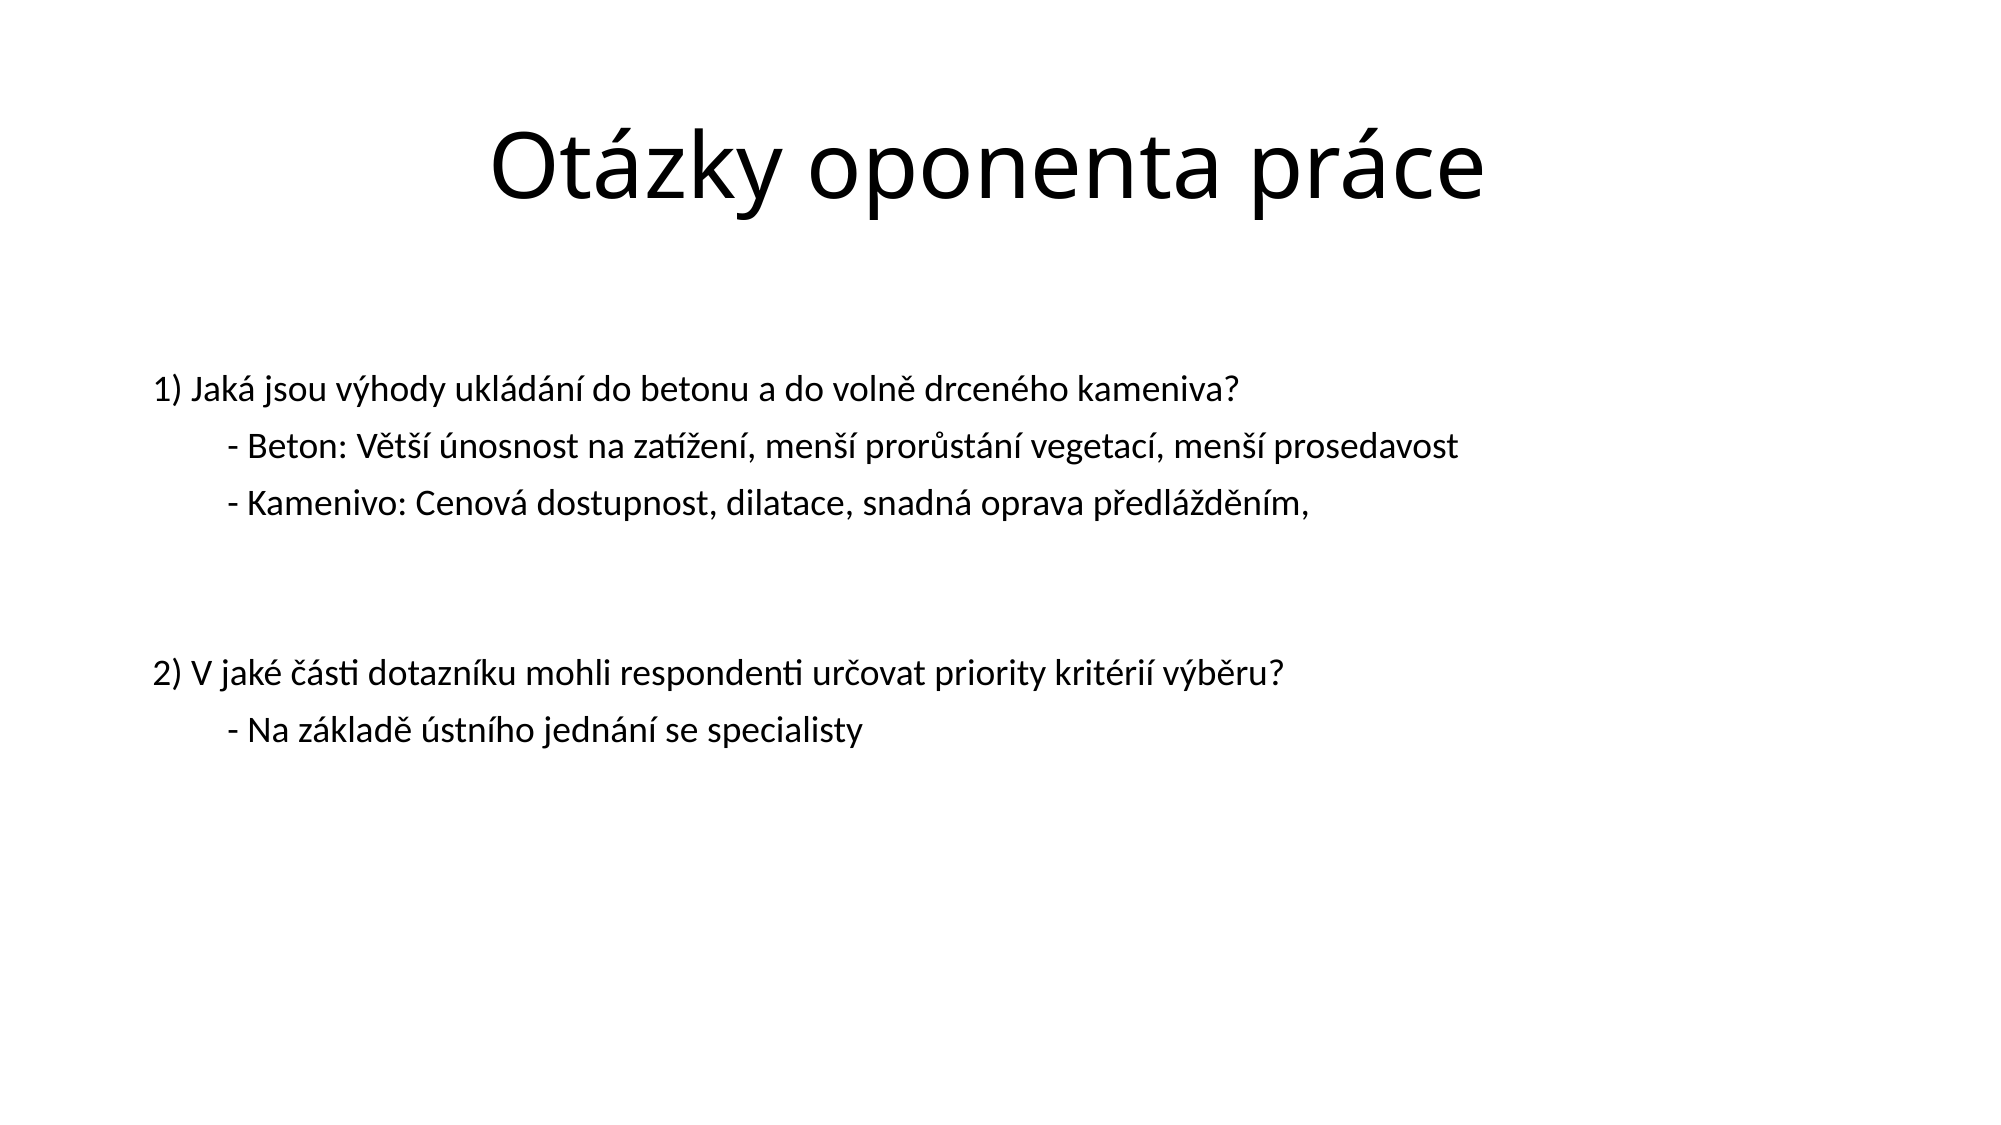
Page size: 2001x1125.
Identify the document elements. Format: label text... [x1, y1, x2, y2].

title Otázky oponenta práce [137, 59, 1863, 278]
list 1) Jaká jsou výhody ukládání do betonu a do volně drceného kameniva? - Beton: Větší únosnost na zatížení, menší prorůstání vegetací, menší prosedavost - Kamenivo: Cenová dostupnost, dilatace, snadná oprava předlážděním, 2) V jaké části dotazníku mohli respondenti určovat priority kritérií výběru? - Na základě ústního jednání se specialisty [137, 299, 1863, 1078]
